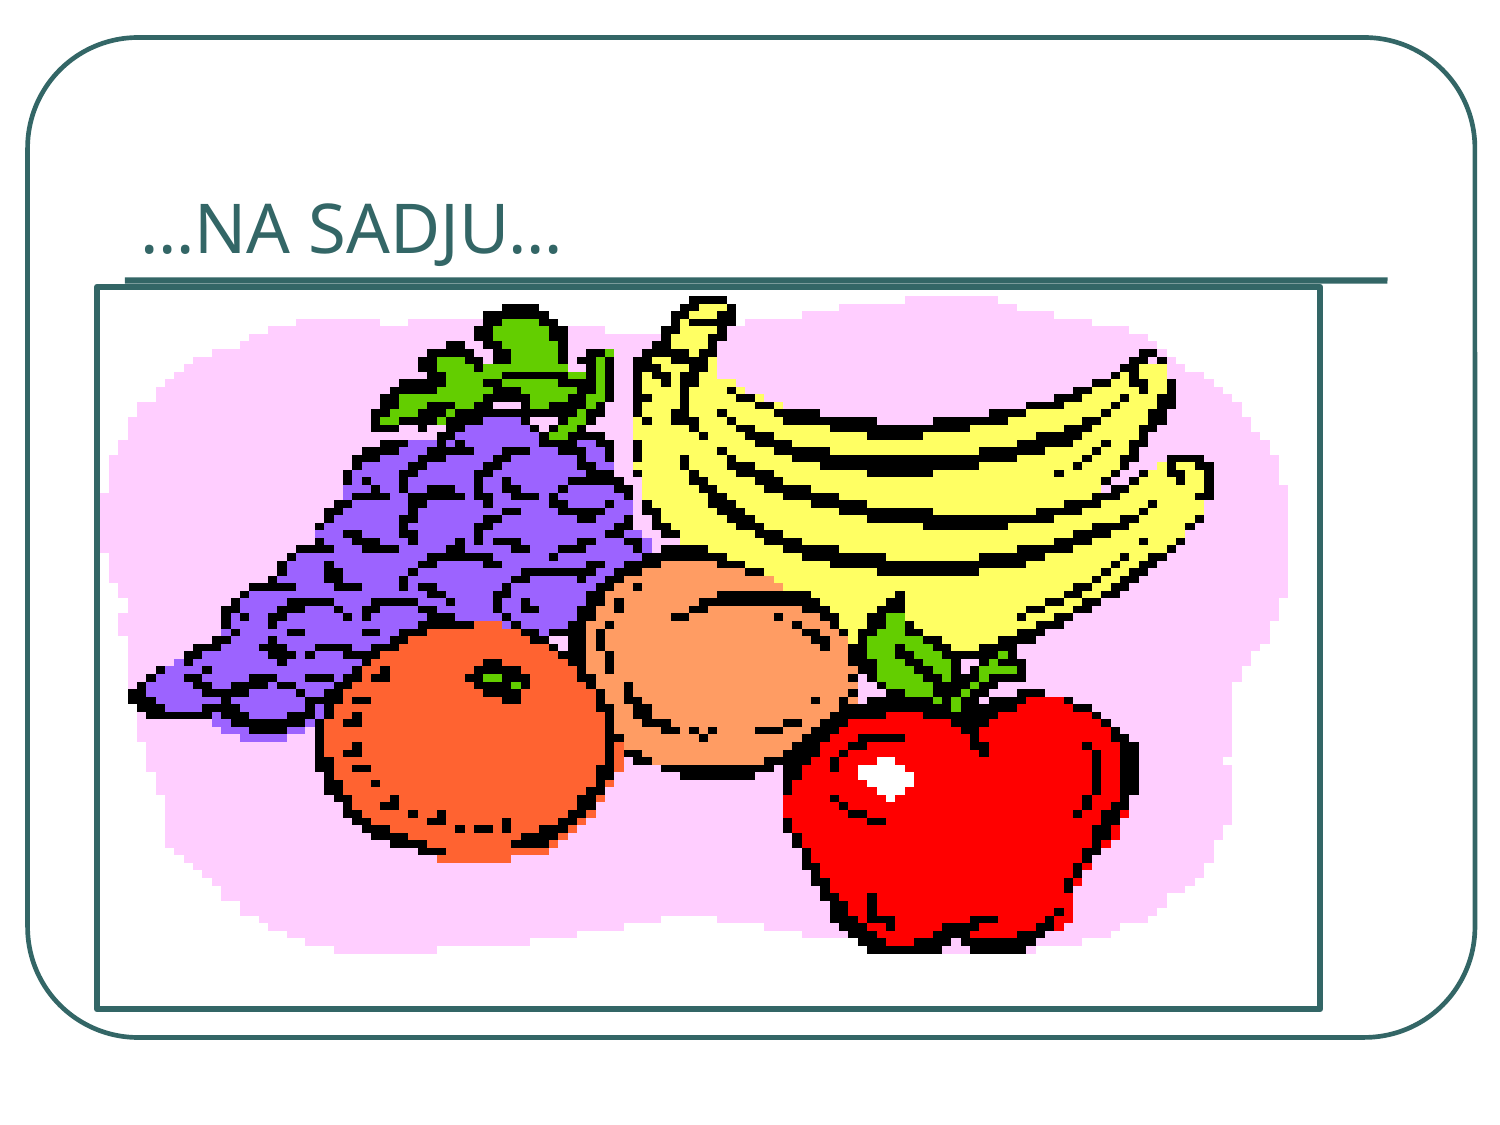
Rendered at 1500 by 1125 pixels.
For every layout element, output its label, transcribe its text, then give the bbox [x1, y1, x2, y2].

title …NA SADJU… [125, 87, 1388, 275]
picture [100, 289, 1317, 1007]
